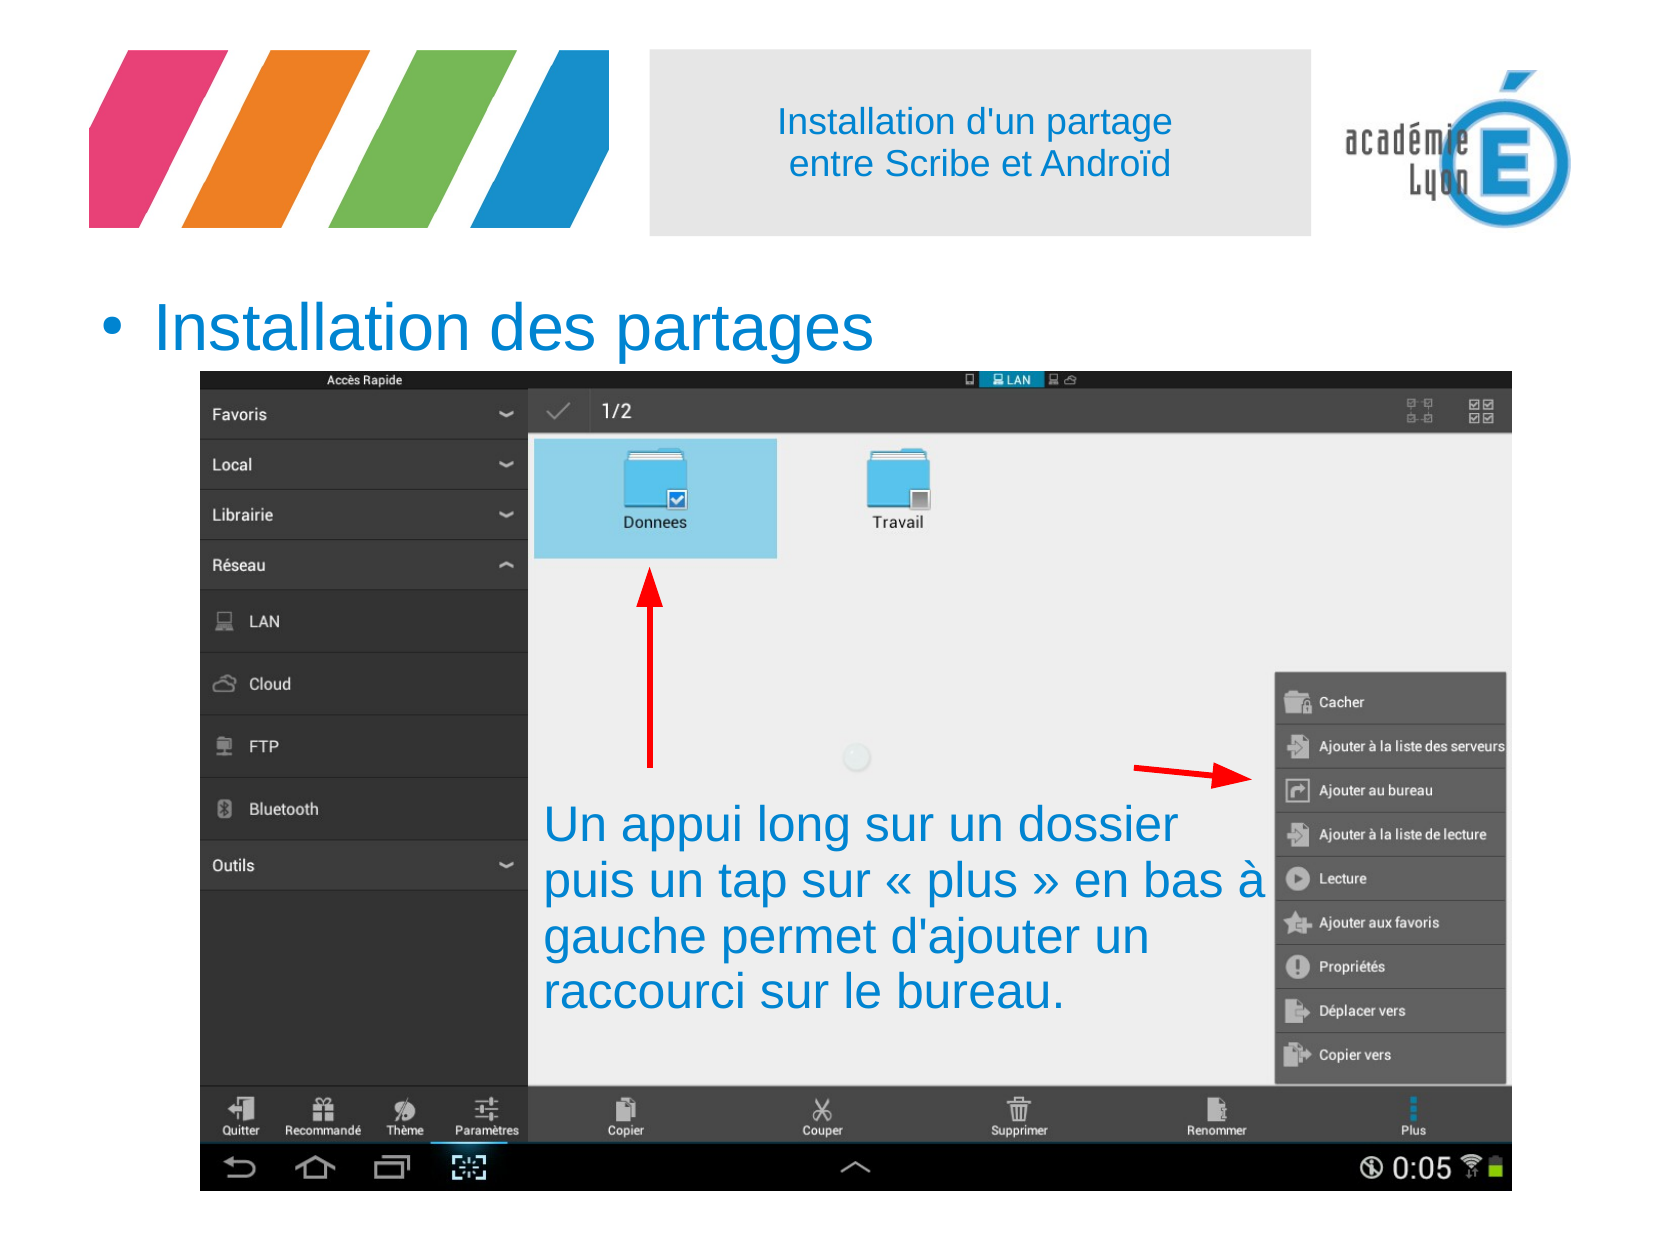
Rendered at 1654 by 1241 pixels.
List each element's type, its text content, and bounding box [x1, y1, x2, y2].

list Installation des partages [82, 290, 1571, 1010]
text_box Un appui long sur un dossier puis un tap sur « plus » en bas à gauche permet d'ajouter un raccourci sur le bureau. [330, 796, 1282, 1052]
picture [1338, 70, 1571, 233]
picture [89, 50, 609, 228]
title Installation d'un partage entre Scribe et Androïd [649, 49, 1312, 237]
picture [200, 371, 1512, 1192]
